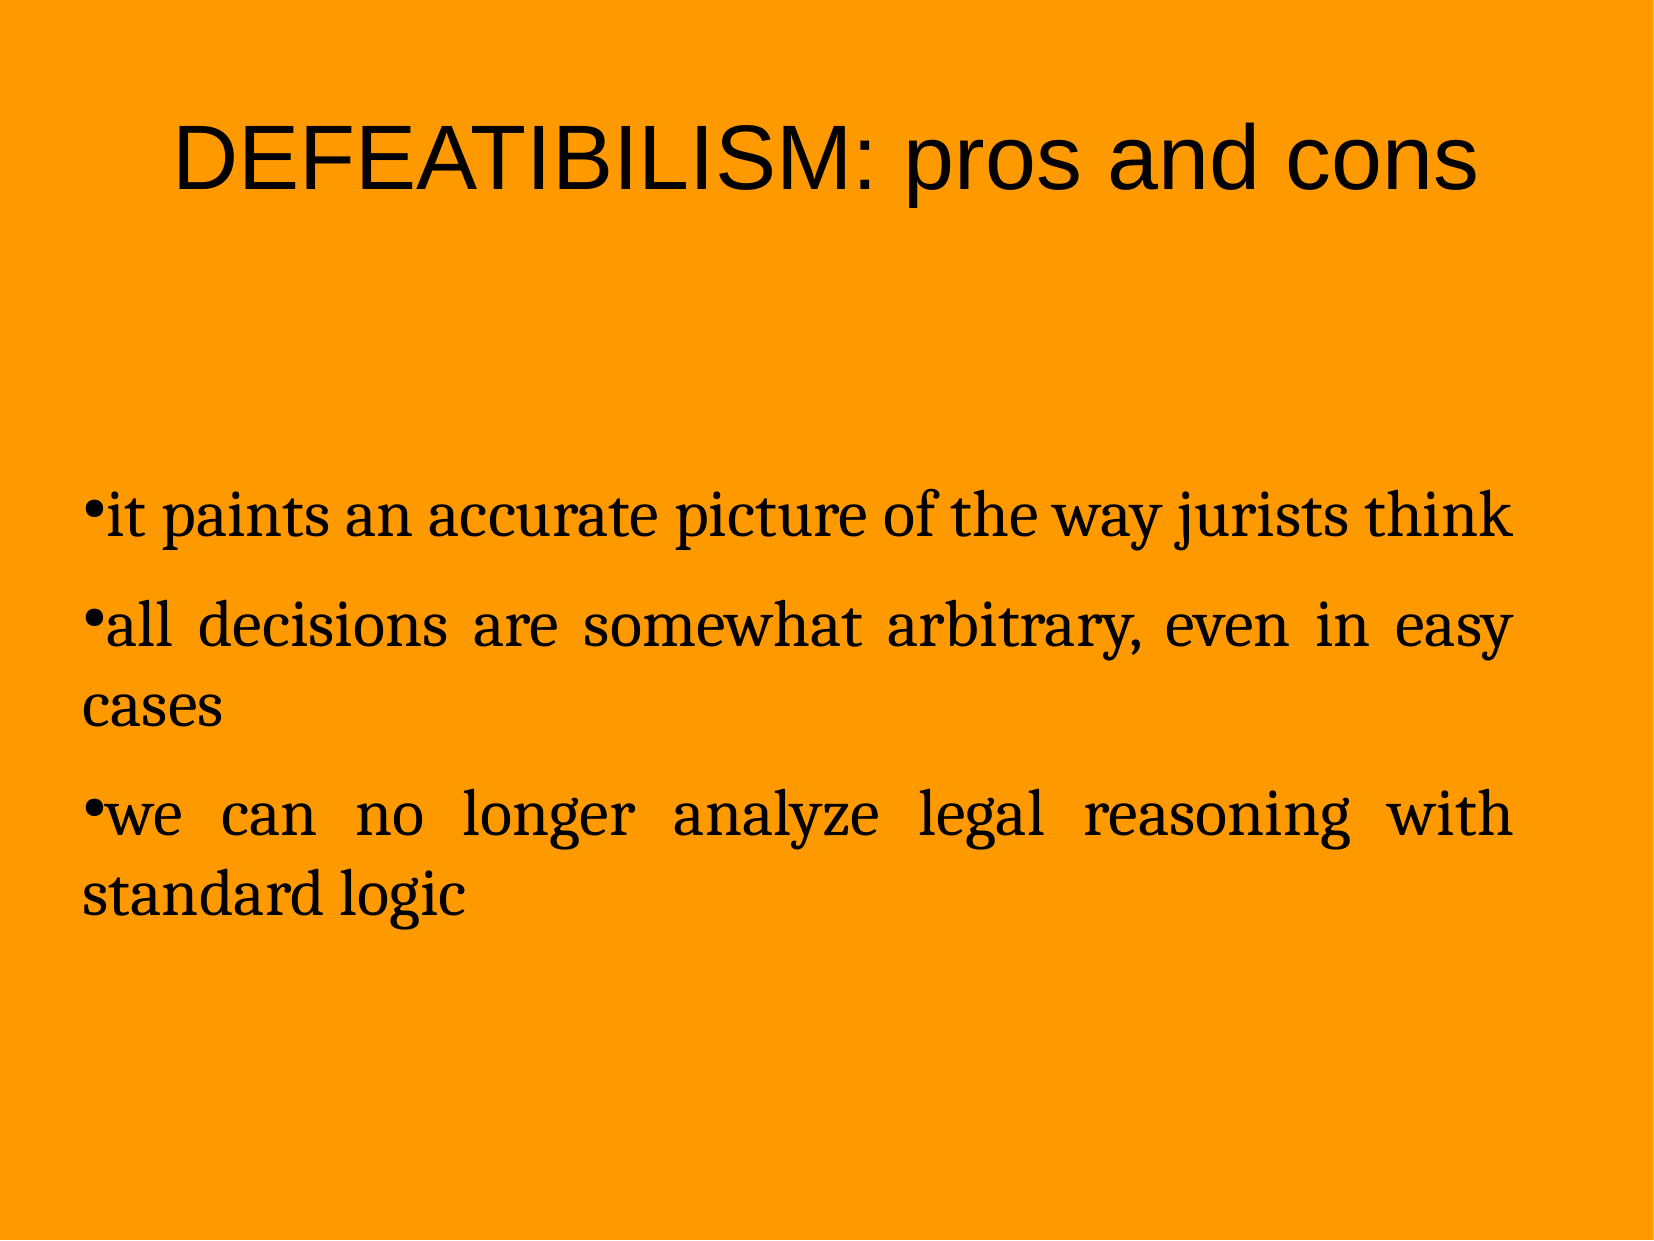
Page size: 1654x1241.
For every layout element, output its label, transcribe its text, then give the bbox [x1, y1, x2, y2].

title DEFEATIBILISM: pros and cons [82, 49, 1571, 257]
list it paints an accurate picture of the way jurists think all decisions are somewhat arbitrary, even in easy cases we can no longer analyze legal reasoning with standard logic [82, 290, 1571, 1109]
